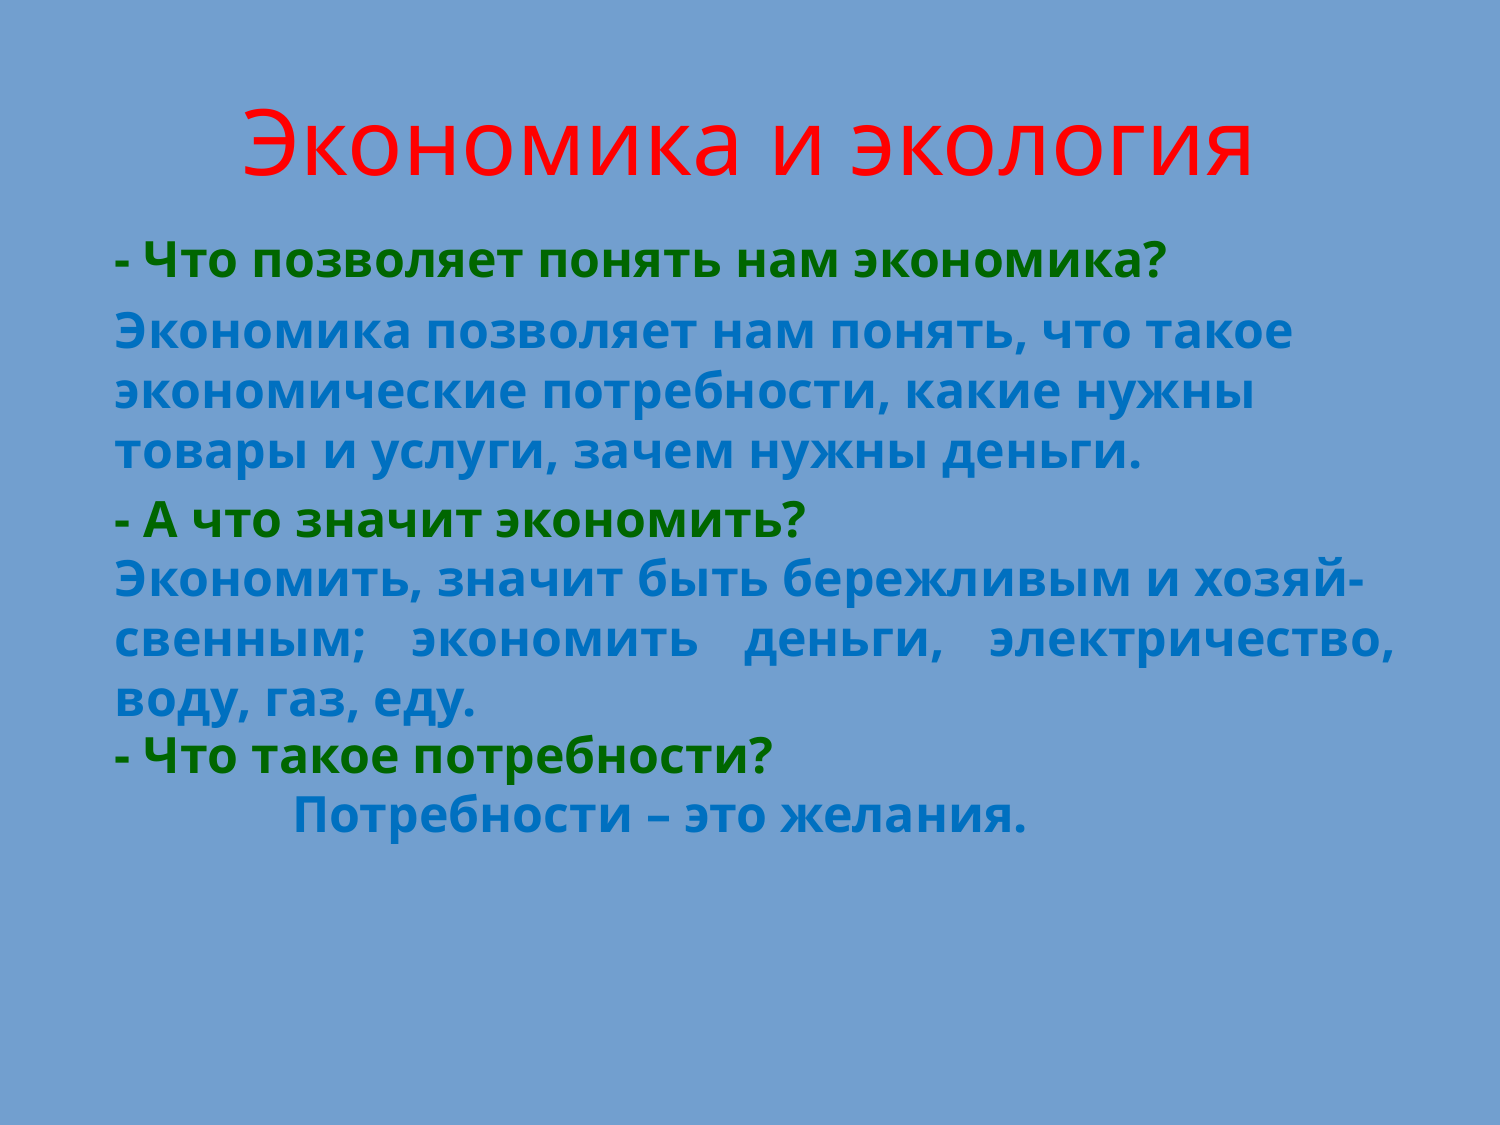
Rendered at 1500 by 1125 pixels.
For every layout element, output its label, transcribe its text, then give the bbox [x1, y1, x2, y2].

text_box Экономика позволяет нам понять, что такое экономические потребности, какие нужны товары и услуги, зачем нужны деньги. [100, 290, 1412, 479]
title Экономика и экология [75, 45, 1425, 233]
text_box - А что значит экономить? [100, 479, 1412, 538]
text_box Экономить, значит быть бережливым и хозяй- свенным; экономить деньги, электричество, воду, газ, еду. [100, 538, 1412, 715]
text_box - Что позволяет понять нам экономика? [100, 219, 1412, 290]
text_box Потребности – это желания. [277, 775, 1435, 850]
text_box - Что такое потребности? [100, 715, 1412, 791]
